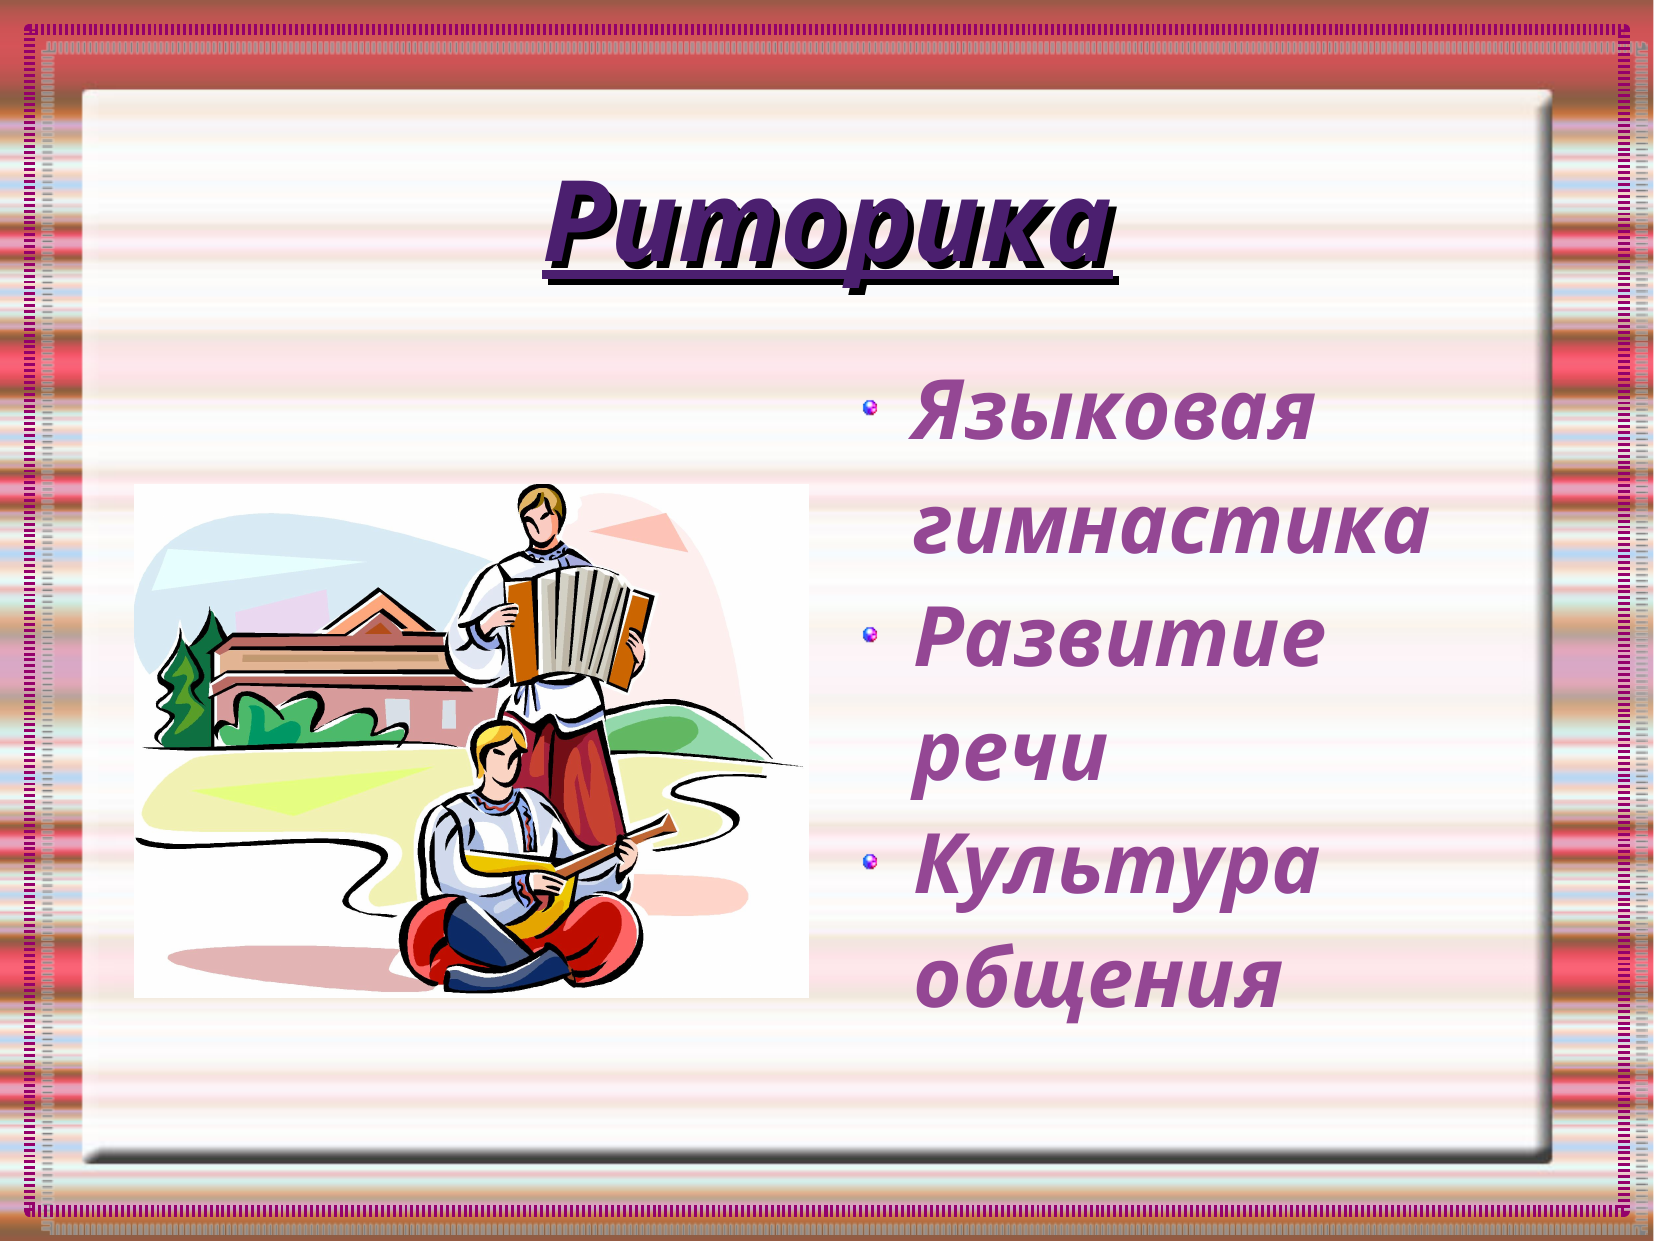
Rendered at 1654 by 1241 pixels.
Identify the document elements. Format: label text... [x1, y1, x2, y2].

list Языковая гимнастика Развитие речи Культура общения [842, 350, 1517, 1133]
title Риторика [121, 114, 1534, 322]
picture [0, 0, 1654, 1241]
